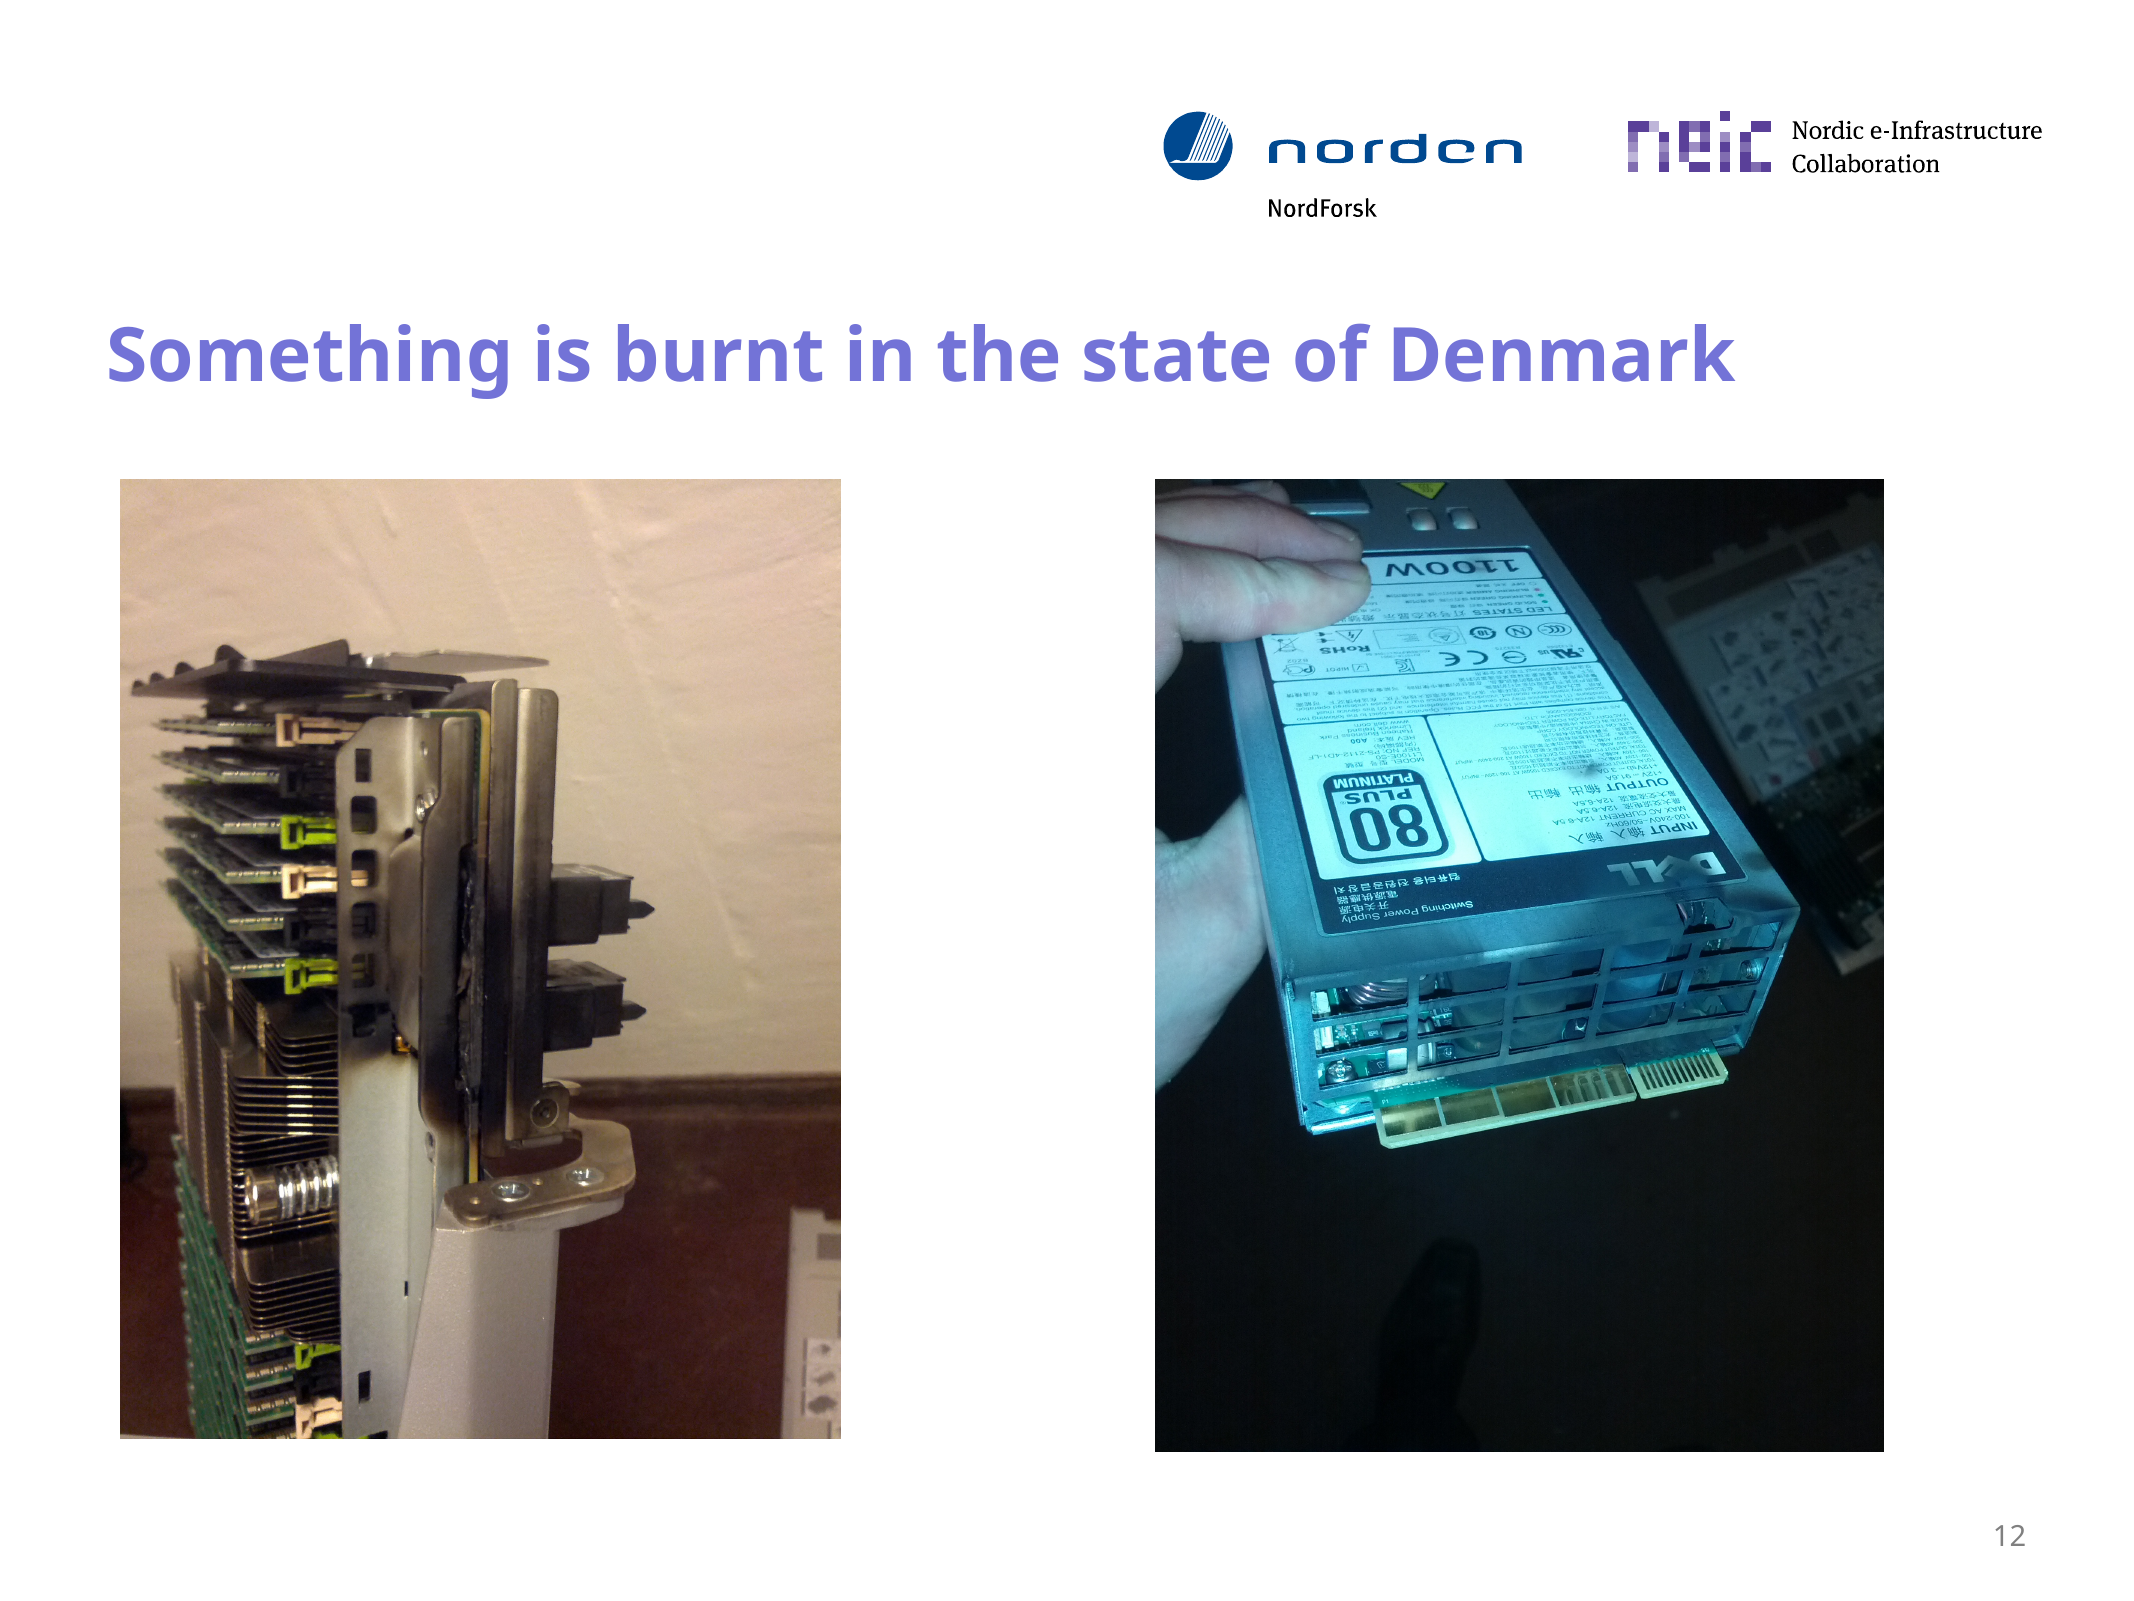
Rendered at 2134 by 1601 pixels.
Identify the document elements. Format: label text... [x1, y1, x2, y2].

title Something is burnt in the state of Denmark [106, 262, 2027, 444]
picture [1155, 479, 1884, 1452]
picture [120, 479, 841, 1439]
